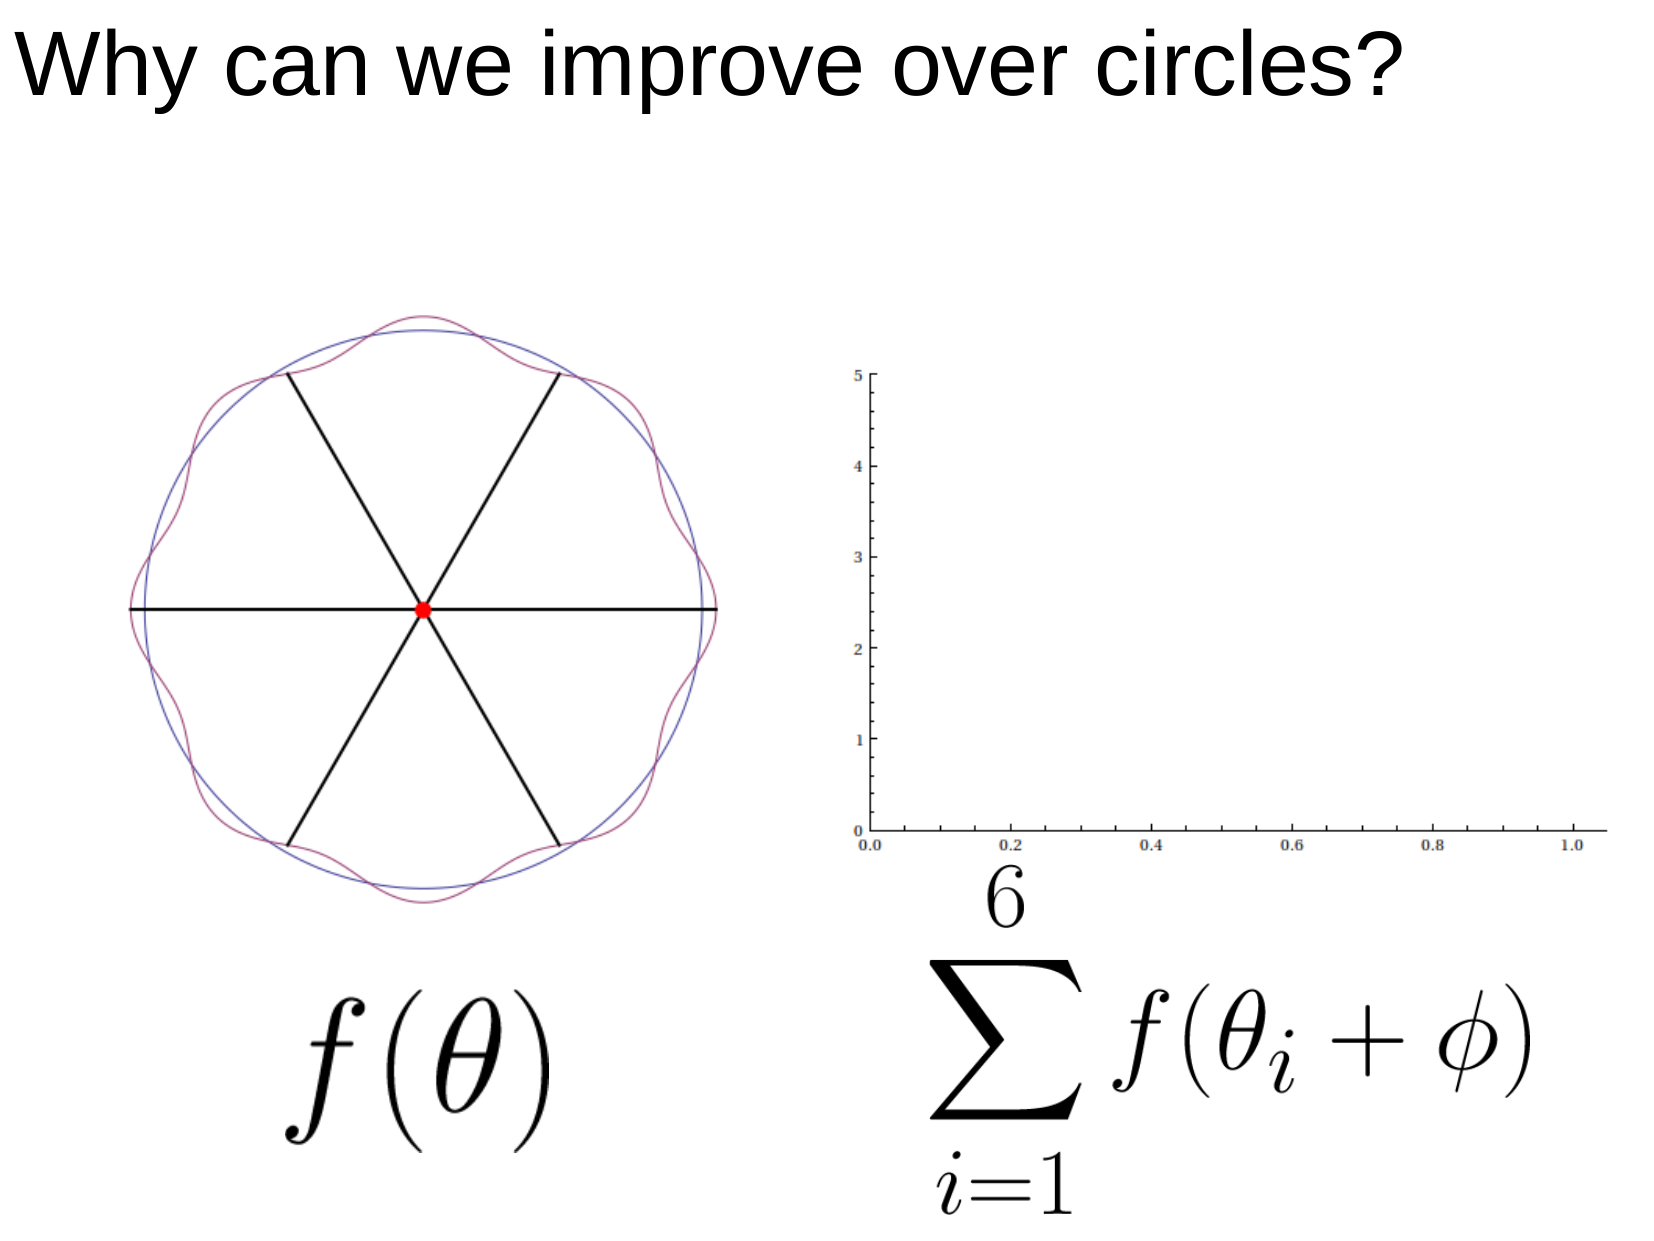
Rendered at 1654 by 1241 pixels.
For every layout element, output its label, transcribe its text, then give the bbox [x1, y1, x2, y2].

picture [285, 989, 549, 1153]
text_box Why can we improve over circles? [0, 5, 1654, 123]
picture [46, 278, 1609, 1216]
